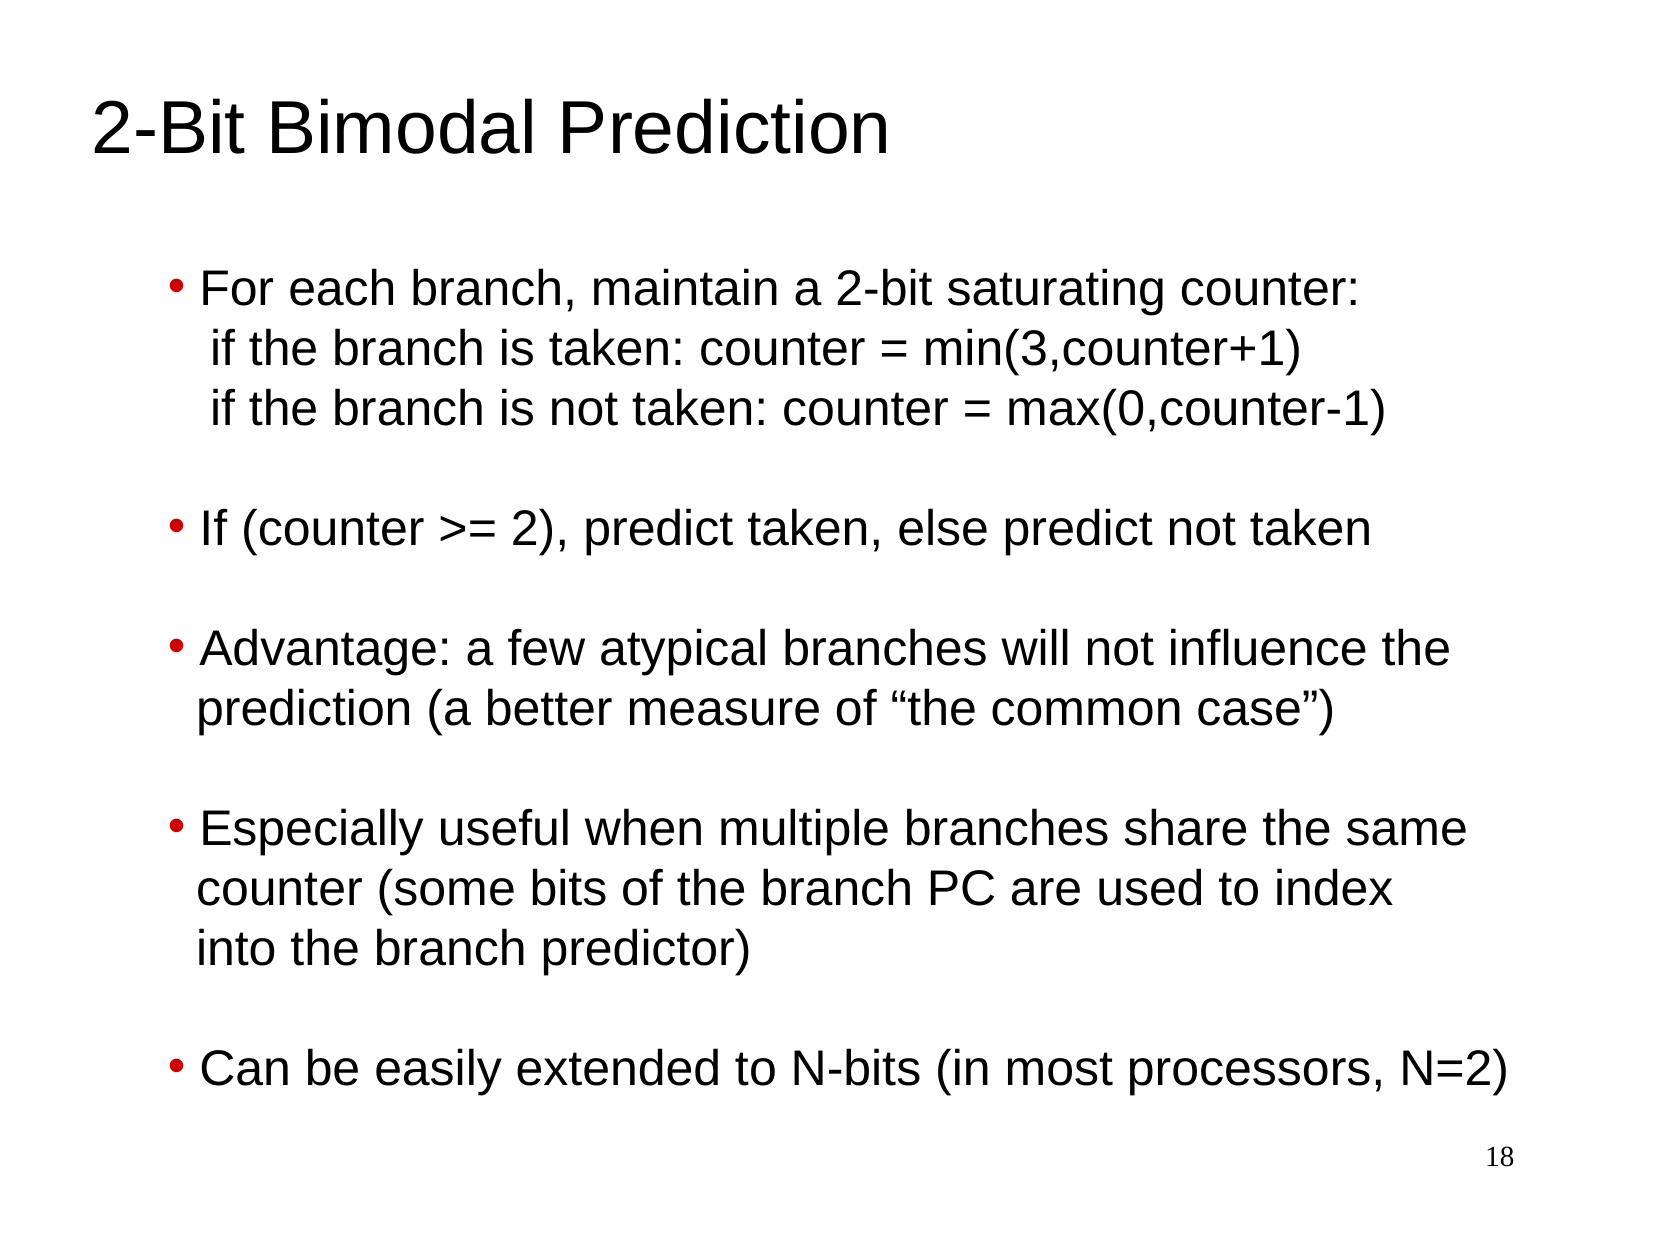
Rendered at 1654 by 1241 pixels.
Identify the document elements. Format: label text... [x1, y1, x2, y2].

text_box For each branch, maintain a 2-bit saturating counter: if the branch is taken: counter = min(3,counter+1) if the branch is not taken: counter = max(0,counter-1) If (counter >= 2), predict taken, else predict not taken Advantage: a few atypical branches will not influence the prediction (a better measure of “the common case”) Especially useful when multiple branches share the same counter (some bits of the branch PC are used to index into the branch predictor) Can be easily extended to N-bits (in most processors, N=2) [153, 247, 1525, 1104]
text_box 2-Bit Bimodal Prediction [76, 71, 908, 177]
text_box 23 [1184, 1129, 1530, 1213]
